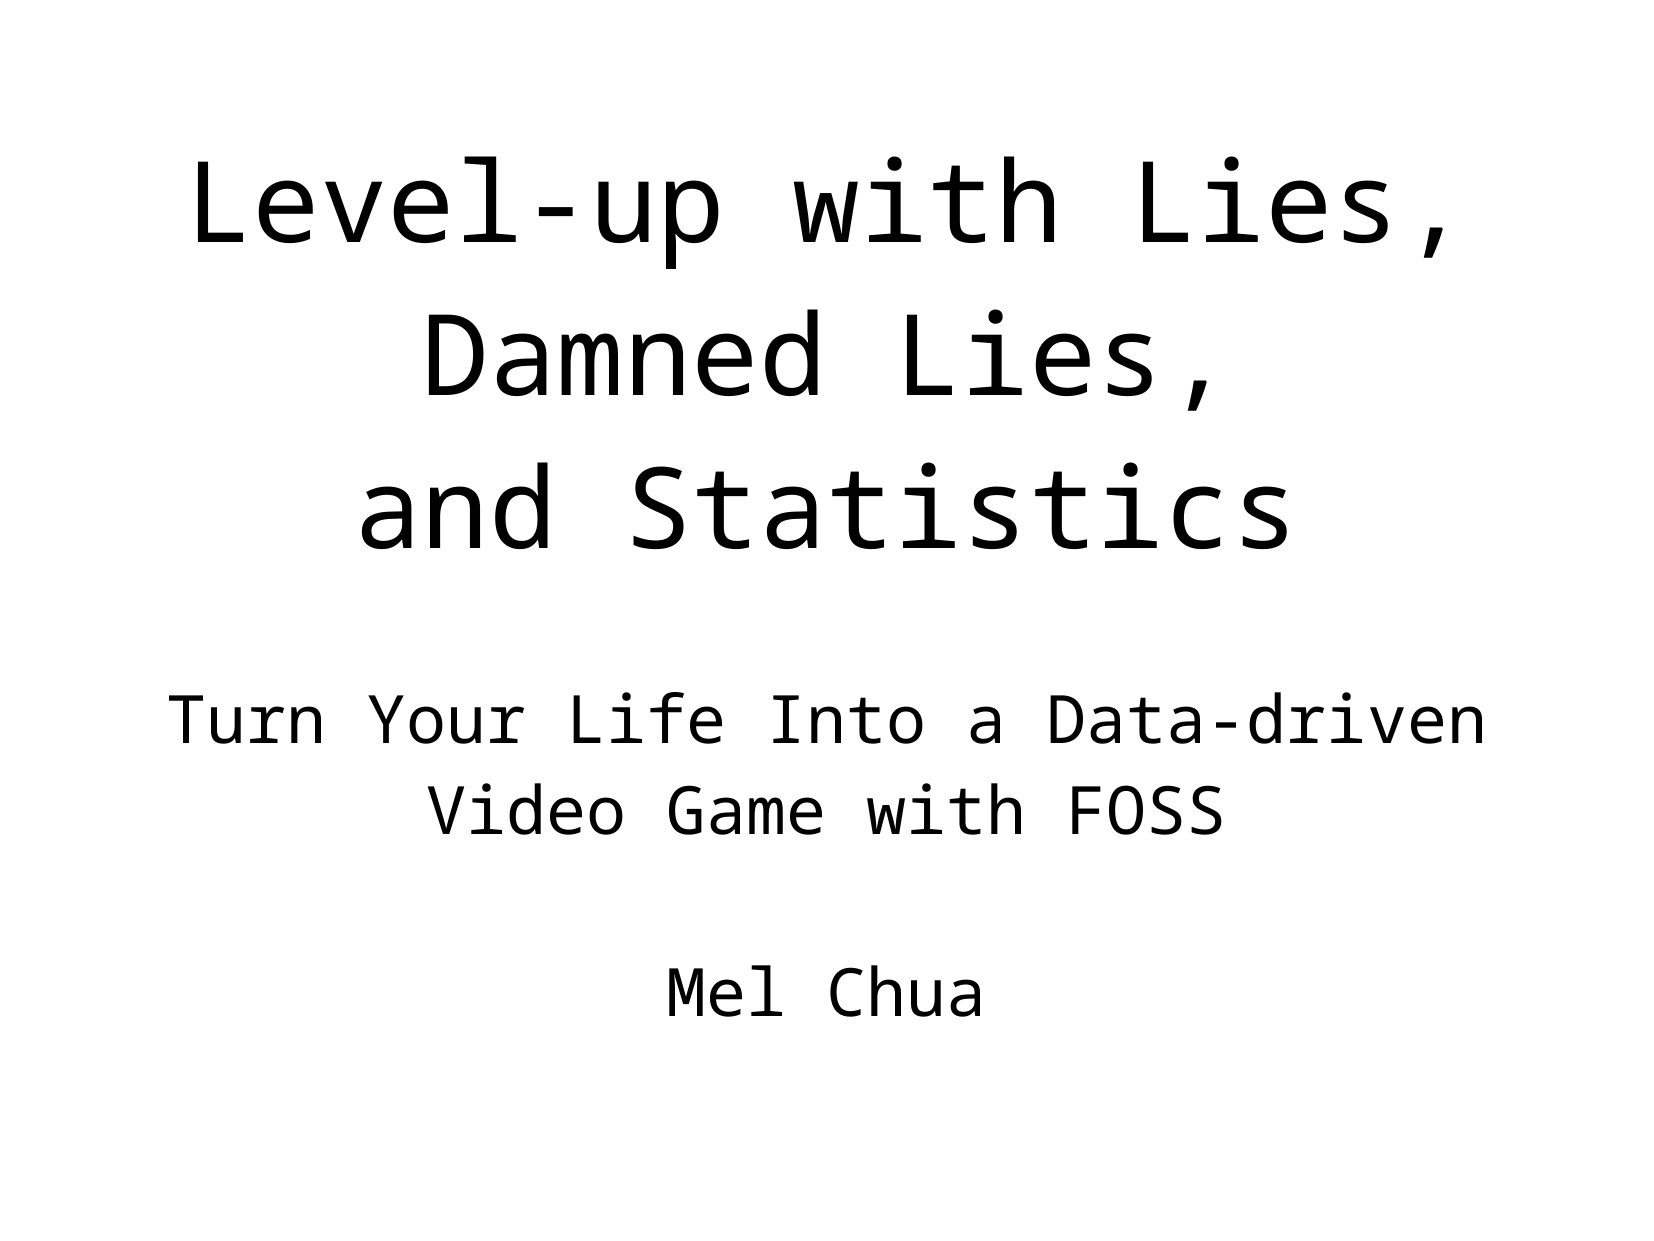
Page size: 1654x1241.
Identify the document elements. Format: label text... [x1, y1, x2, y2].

subtitle Level-up with Lies, Damned Lies, and Statistics Turn Your Life Into a Data-driven Video Game with FOSS Mel Chua [82, 49, 1571, 1109]
